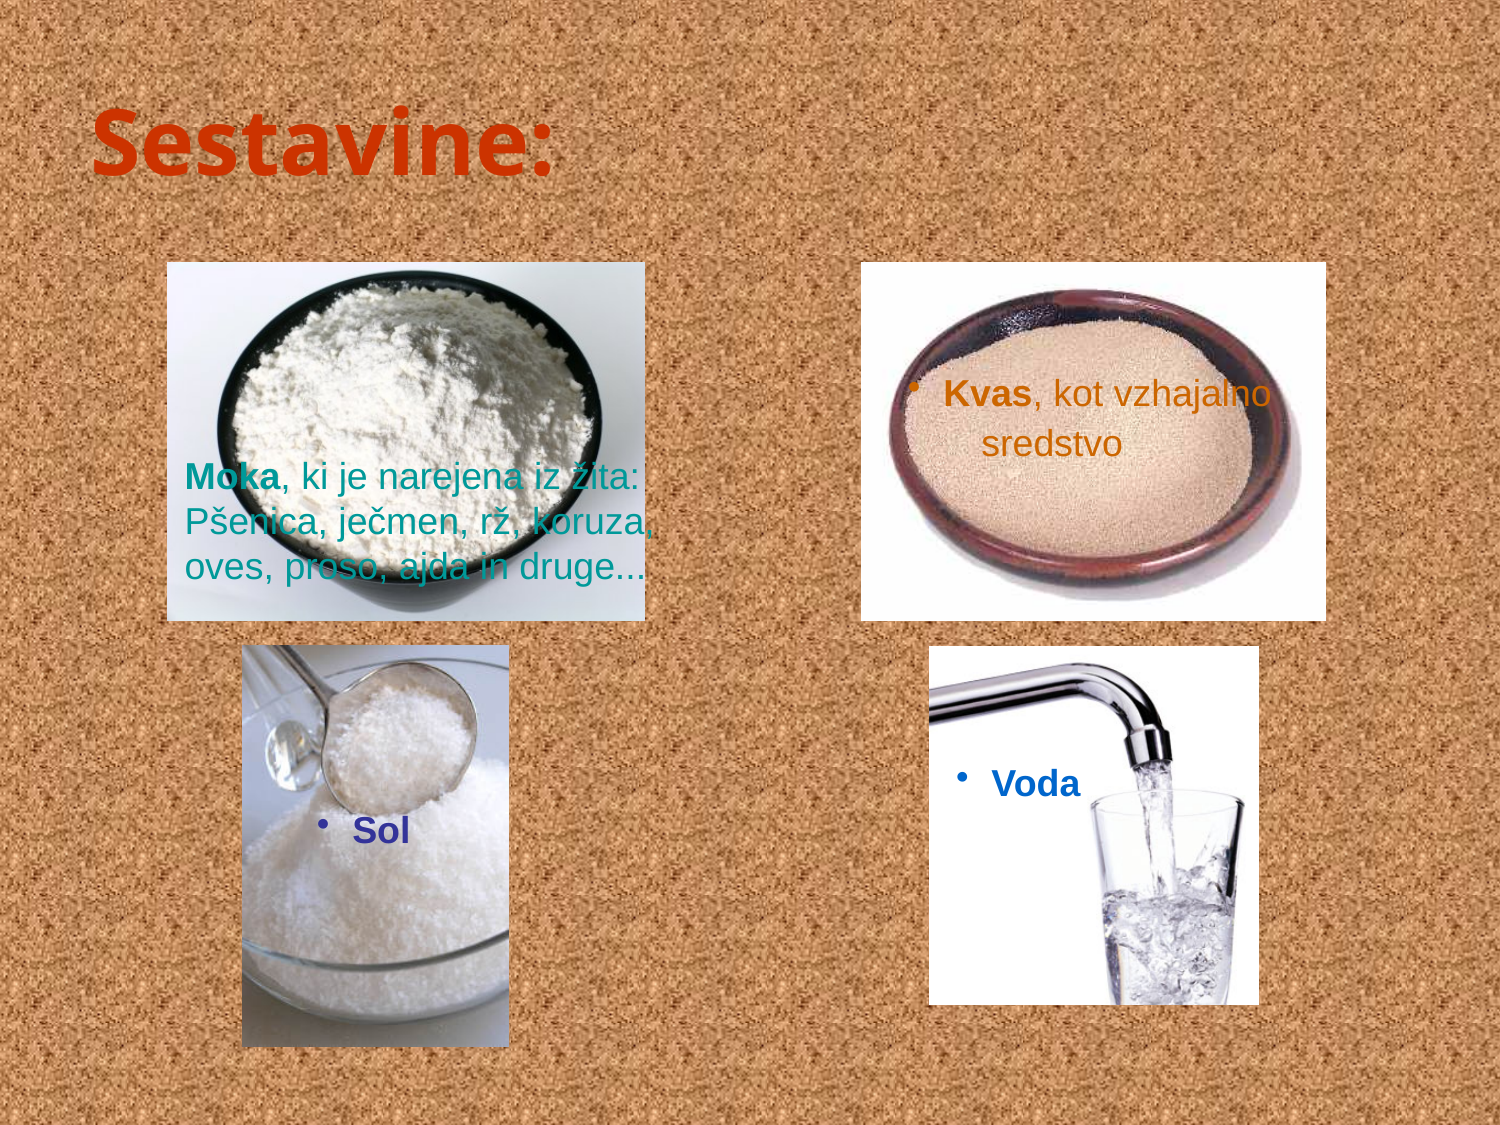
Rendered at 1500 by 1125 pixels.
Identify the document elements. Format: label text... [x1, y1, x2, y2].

picture [0, 0, 1500, 1125]
text_box Kvas, kot vzhajalno sredstvo [893, 361, 1287, 472]
text_box Moka, ki je narejena iz žita: Pšenica, ječmen, rž, koruza, oves, proso, ajda in druge... [159, 444, 908, 595]
text_box Voda [941, 751, 1096, 812]
title Sestavine: [75, 45, 1425, 233]
text_box Sol [302, 798, 426, 859]
